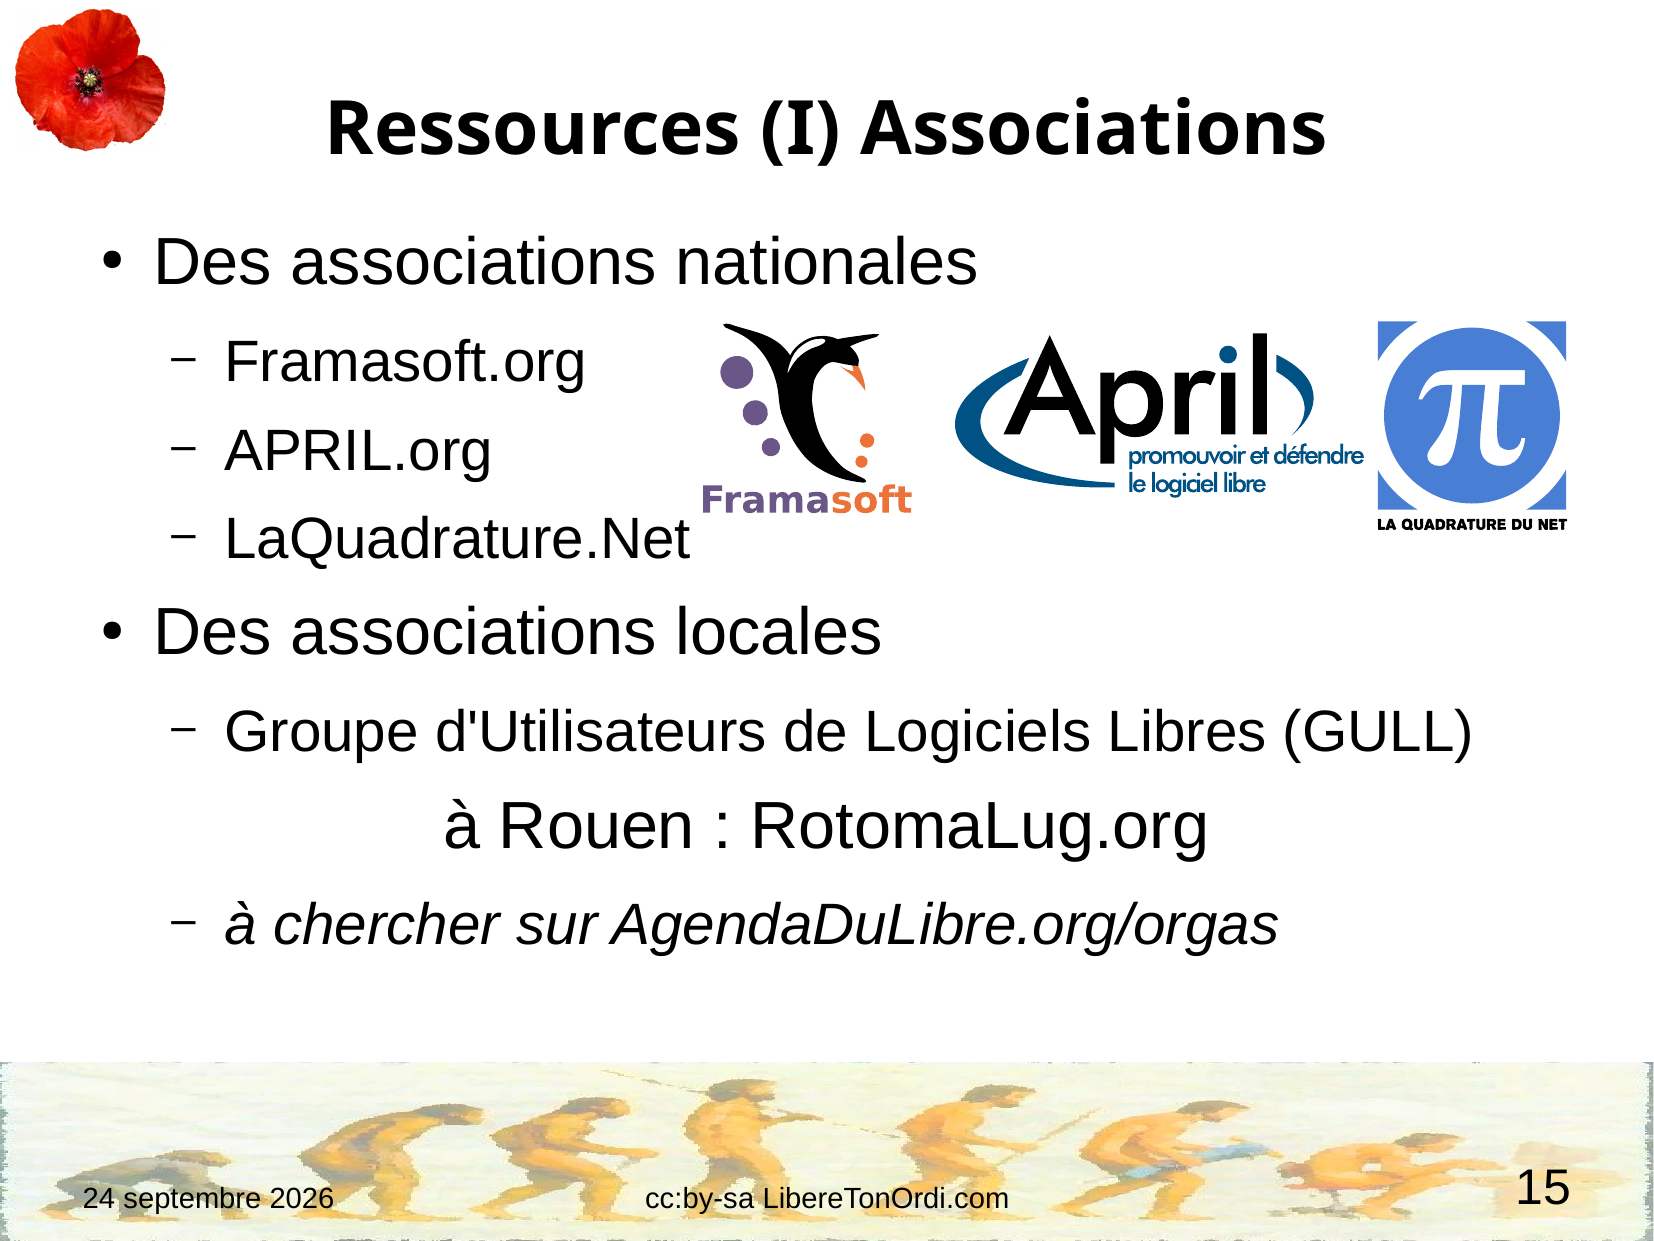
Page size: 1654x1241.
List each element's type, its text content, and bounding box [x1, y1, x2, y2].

picture [0, 1062, 1654, 1241]
list Des associations nationales Framasoft.org APRIL.org LaQuadrature.Net Des associations locales Groupe d'Utilisateurs de Logiciels Libres (GULL) à Rouen : RotomaLug.org à chercher sur AgendaDuLibre.org/orgas [82, 224, 1571, 1063]
picture [11, 5, 169, 154]
picture [695, 305, 922, 532]
picture [944, 307, 1590, 539]
title Ressources (I) Associations [82, 49, 1571, 201]
